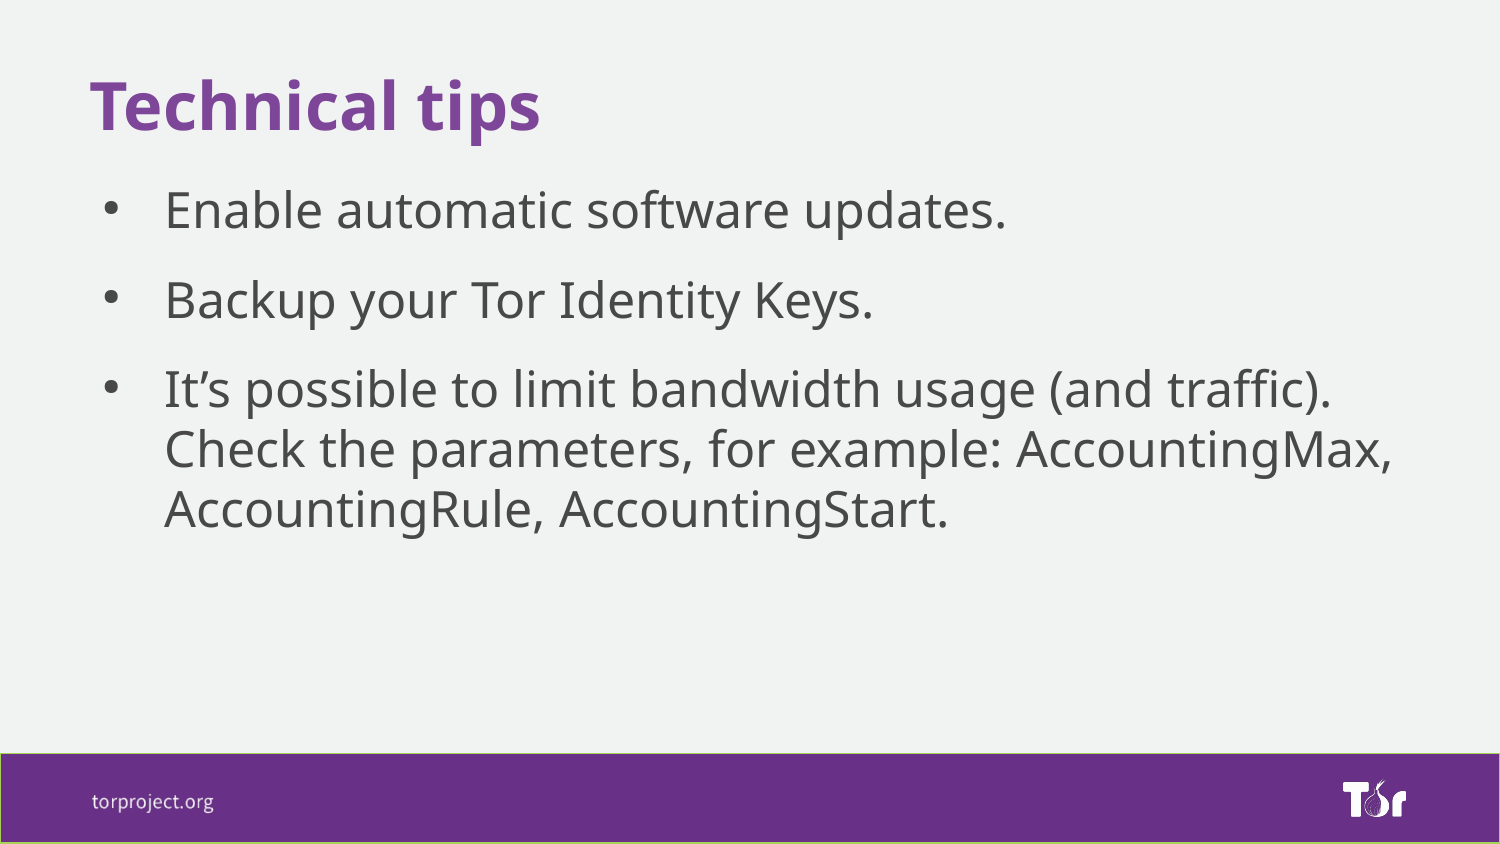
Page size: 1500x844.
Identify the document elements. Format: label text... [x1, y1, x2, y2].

picture [75, 780, 604, 821]
text_box Enable automatic software updates. Backup your Tor Identity Keys. It’s possible to limit bandwidth usage (and traffic). Check the parameters, for example: AccountingMax, AccountingRule, AccountingStart. [75, 171, 1425, 728]
picture [1343, 778, 1406, 817]
text_box Technical tips [75, 33, 1425, 171]
